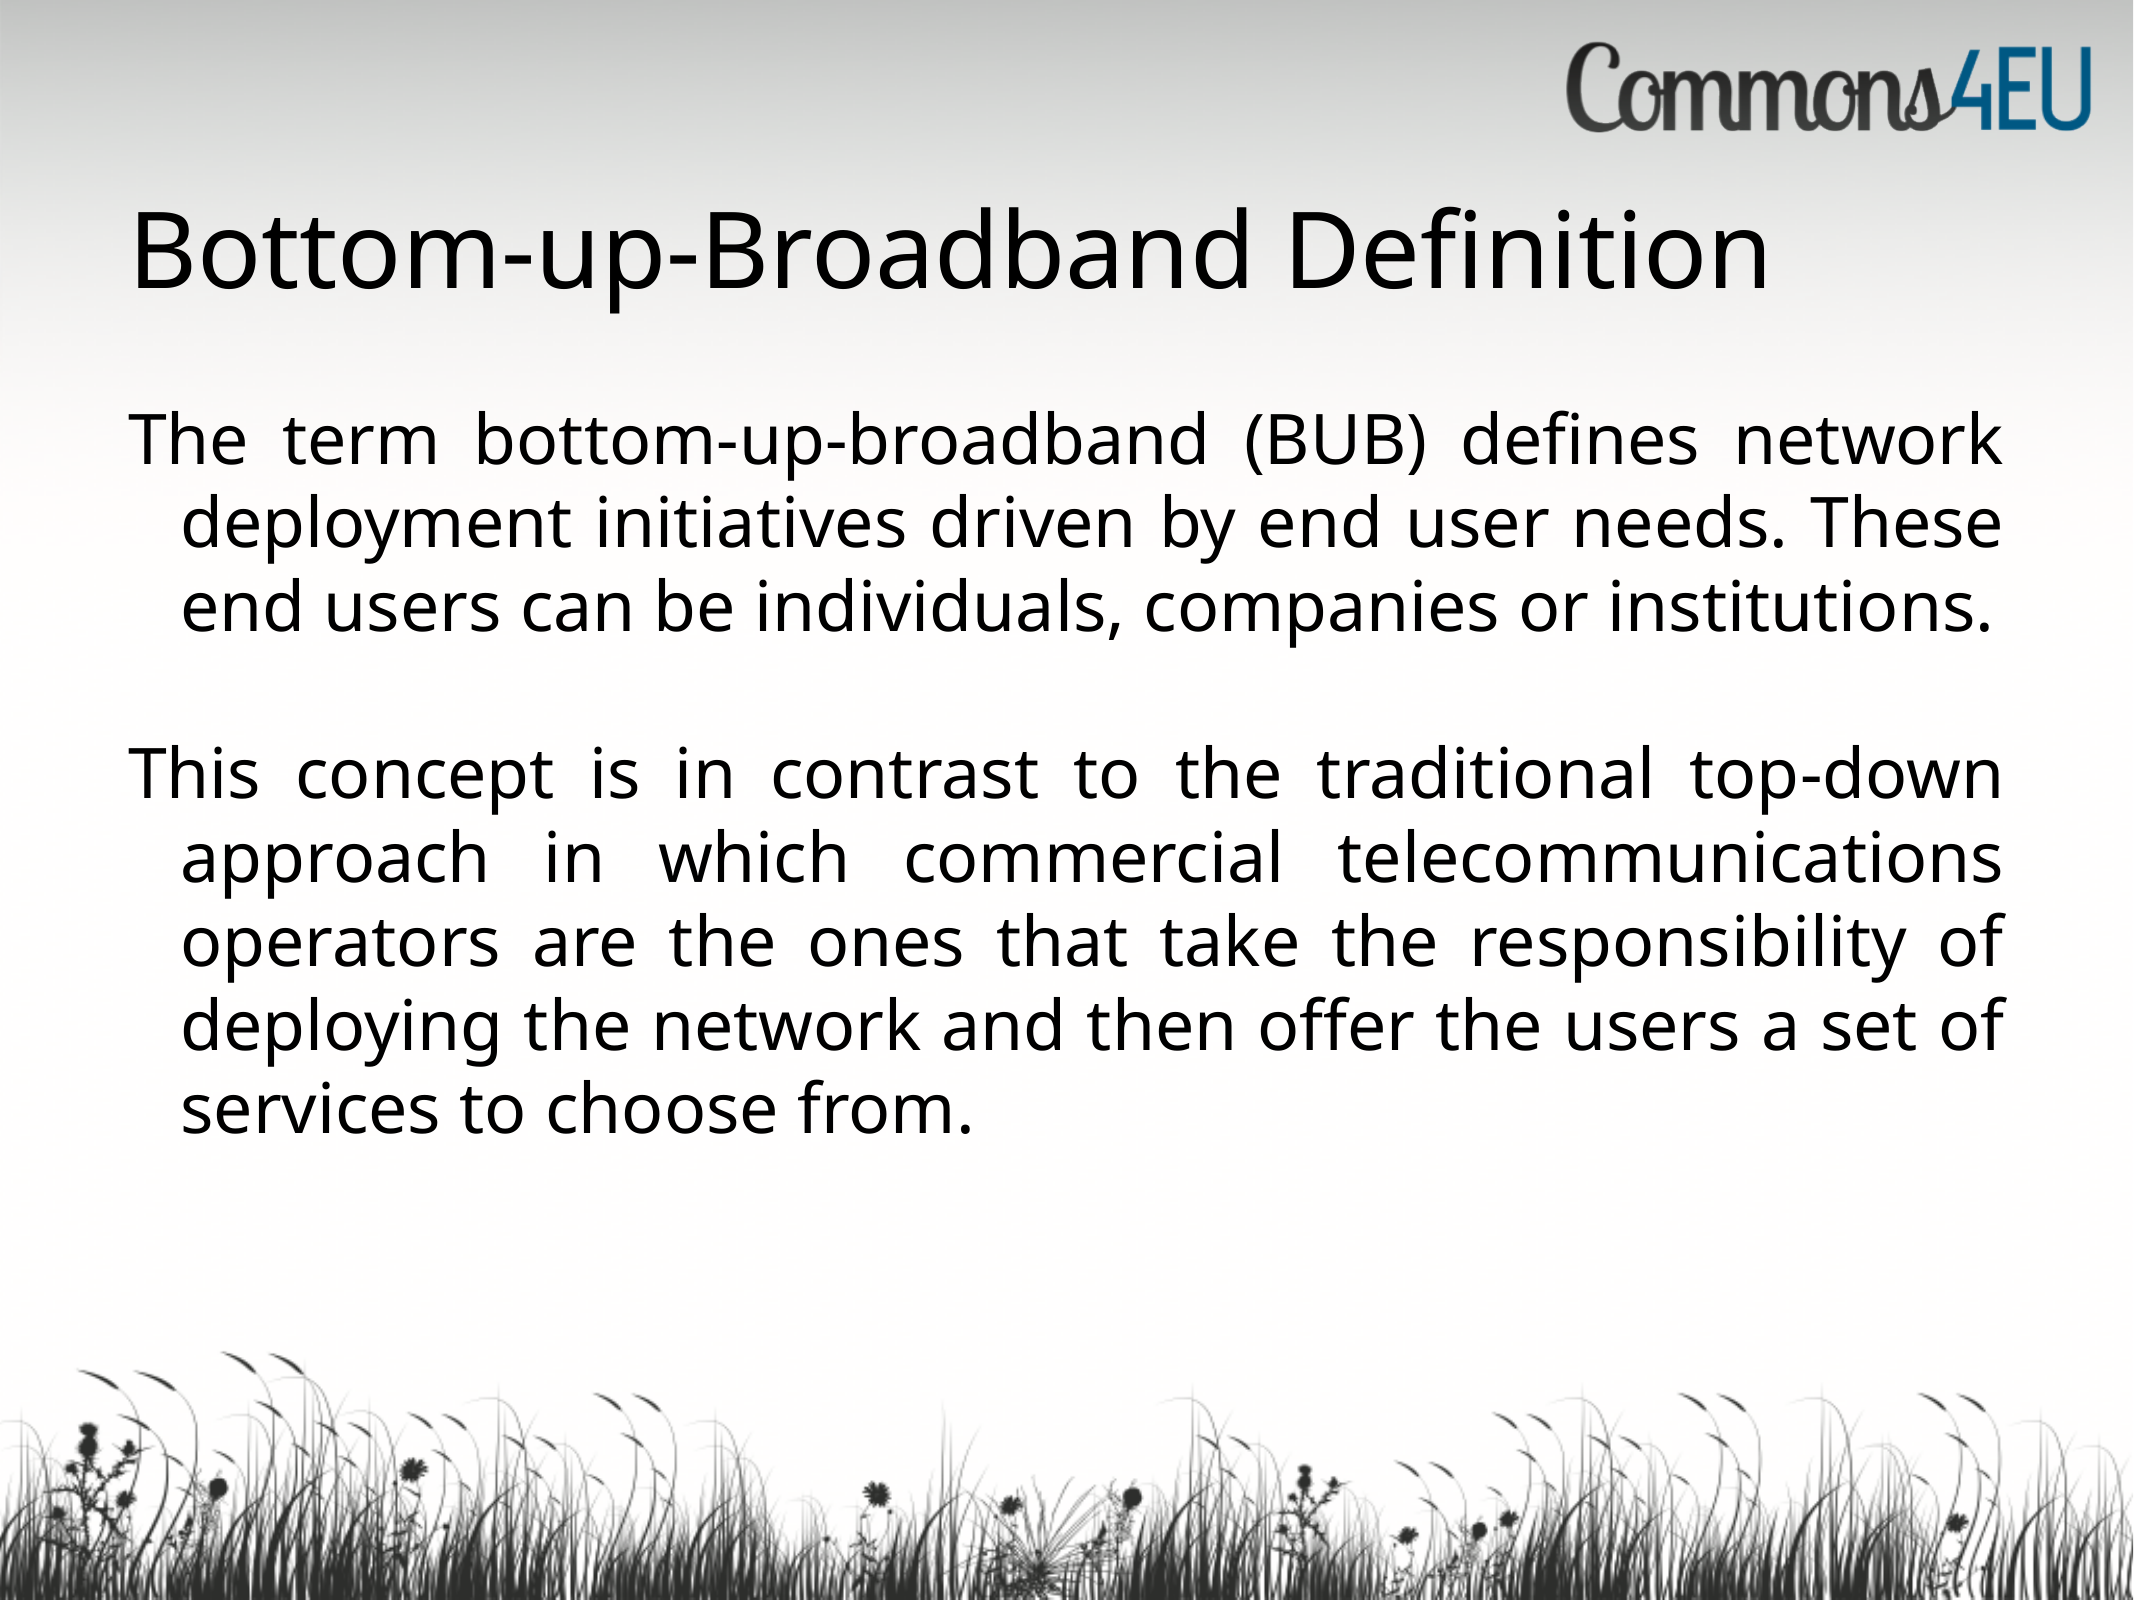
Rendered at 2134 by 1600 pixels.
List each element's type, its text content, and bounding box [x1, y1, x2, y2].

title Bottom-up-Broadband Definition [106, 158, 2027, 331]
picture [0, 0, 2134, 1600]
list The term bottom-up-broadband (BUB) defines network deployment initiatives driven by end user needs. These end users can be individuals, companies or institutions. This concept is in contrast to the traditional top-down approach in which commercial telecommunications operators are the ones that take the responsibility of deploying the network and then offer the users a set of services to choose from. [106, 373, 2027, 1235]
